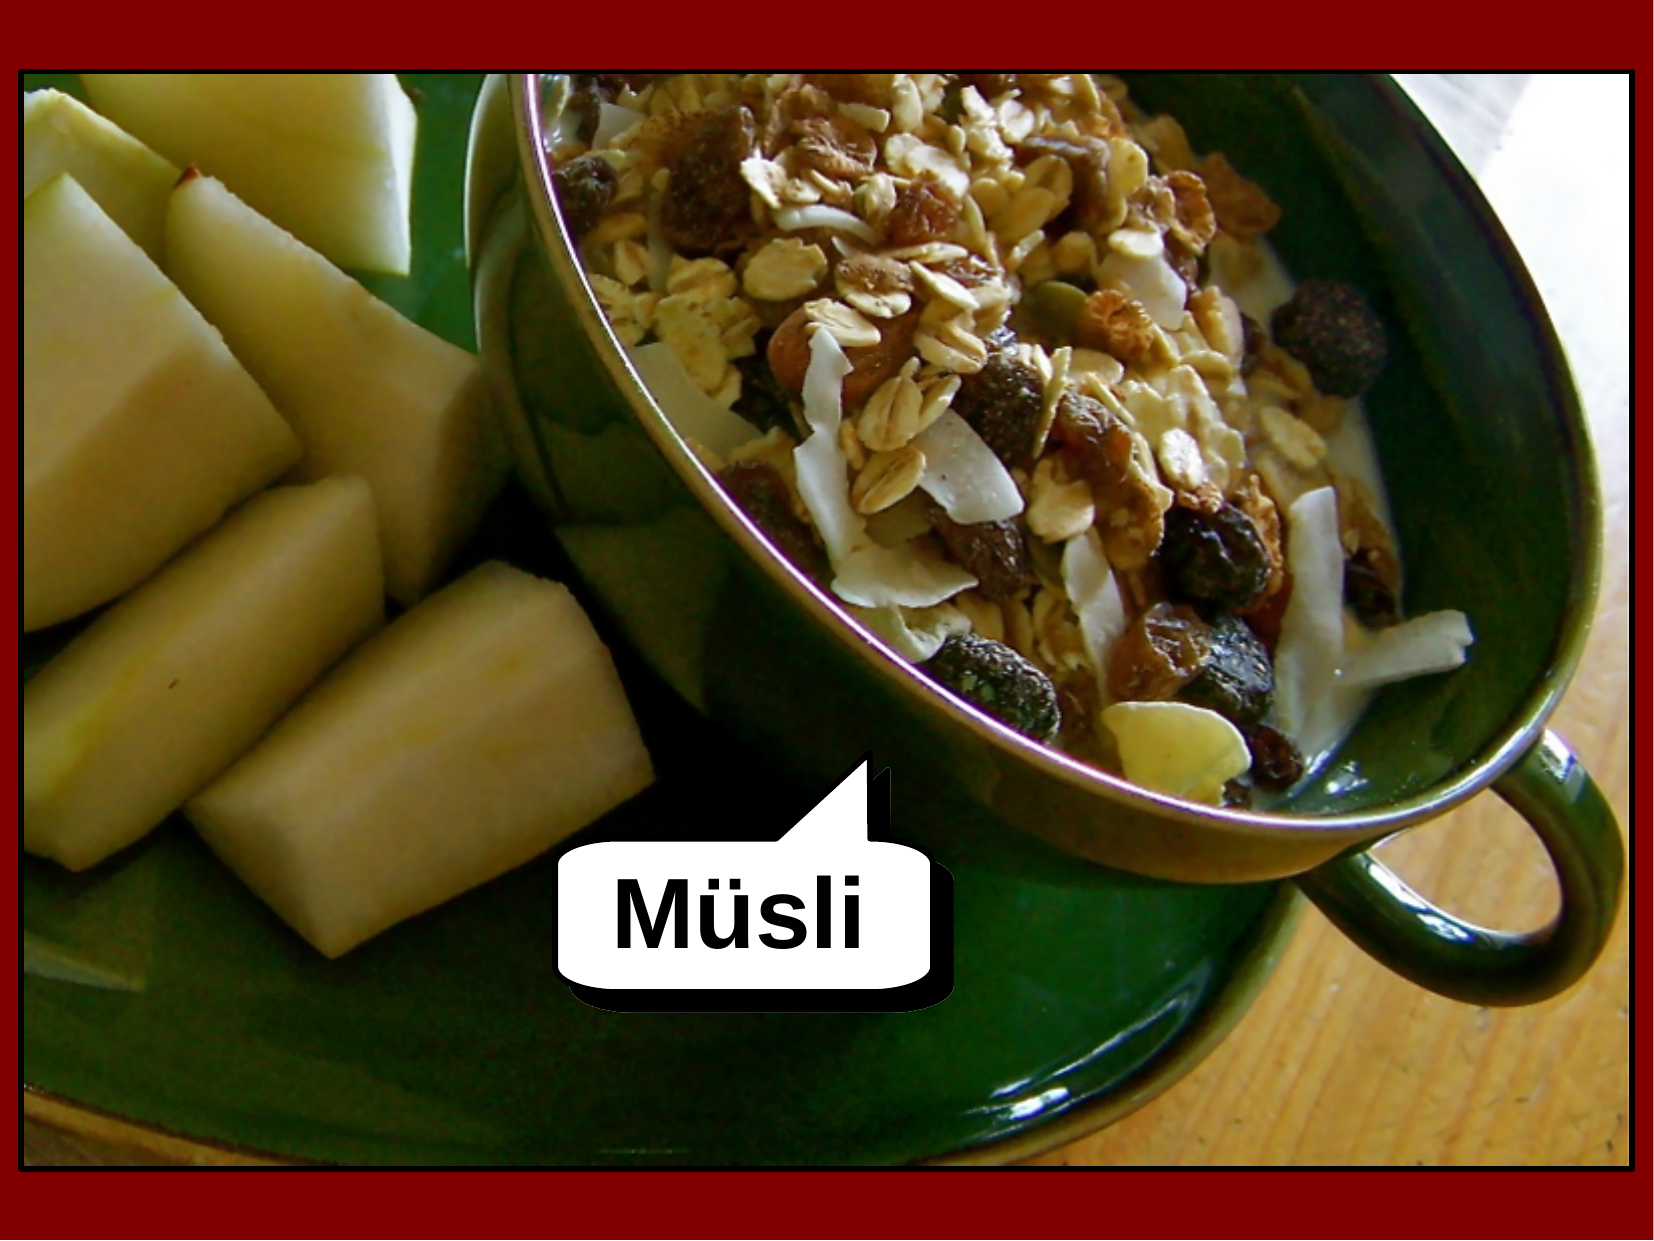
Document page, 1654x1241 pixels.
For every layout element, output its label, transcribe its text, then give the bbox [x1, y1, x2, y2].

picture [24, 74, 1630, 1166]
text_box [555, 752, 934, 993]
text_box Müsli [596, 850, 910, 978]
